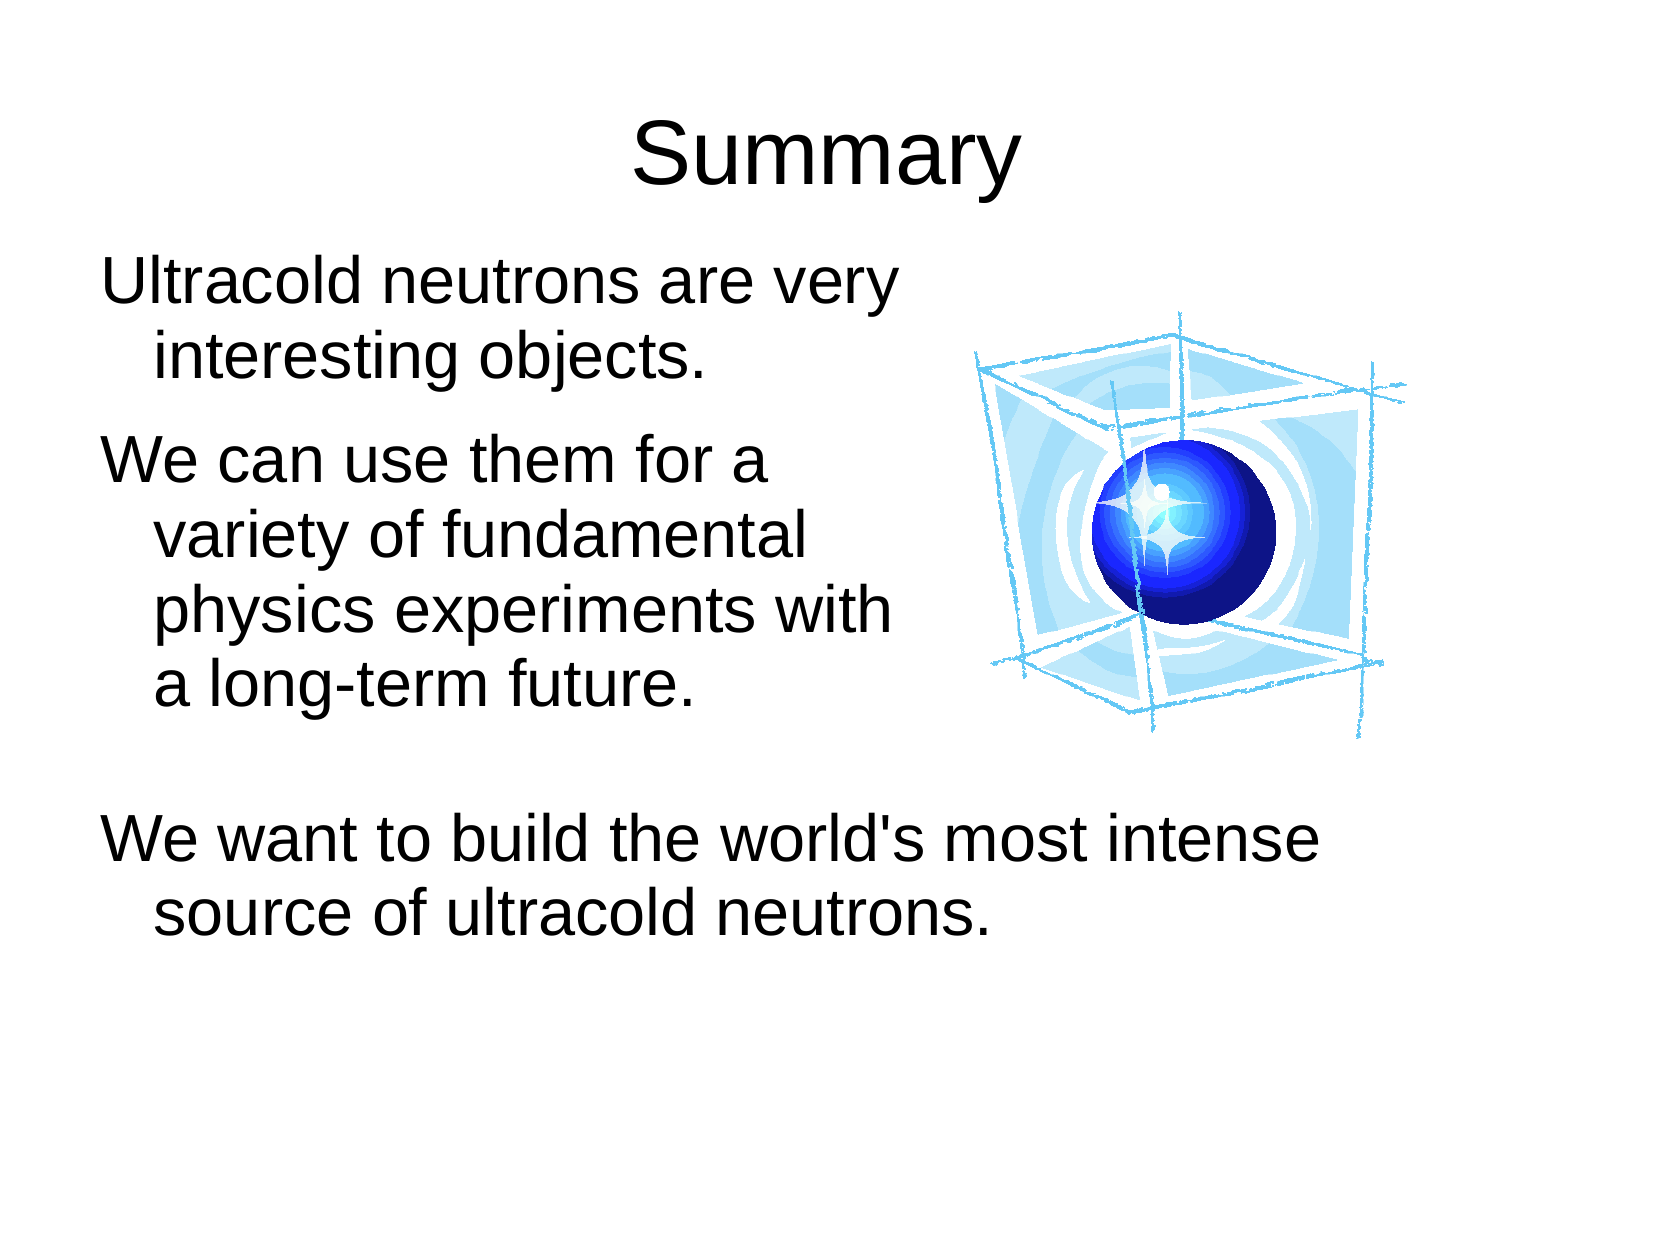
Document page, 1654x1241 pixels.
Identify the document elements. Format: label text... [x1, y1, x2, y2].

title Summary [82, 56, 1571, 250]
picture [974, 311, 1407, 739]
list Ultracold neutrons are very interesting objects. We can use them for a variety of fundamental physics experiments with a long-term future. [82, 242, 916, 800]
list We want to build the world's most intense source of ultracold neutrons. [82, 800, 1536, 1149]
